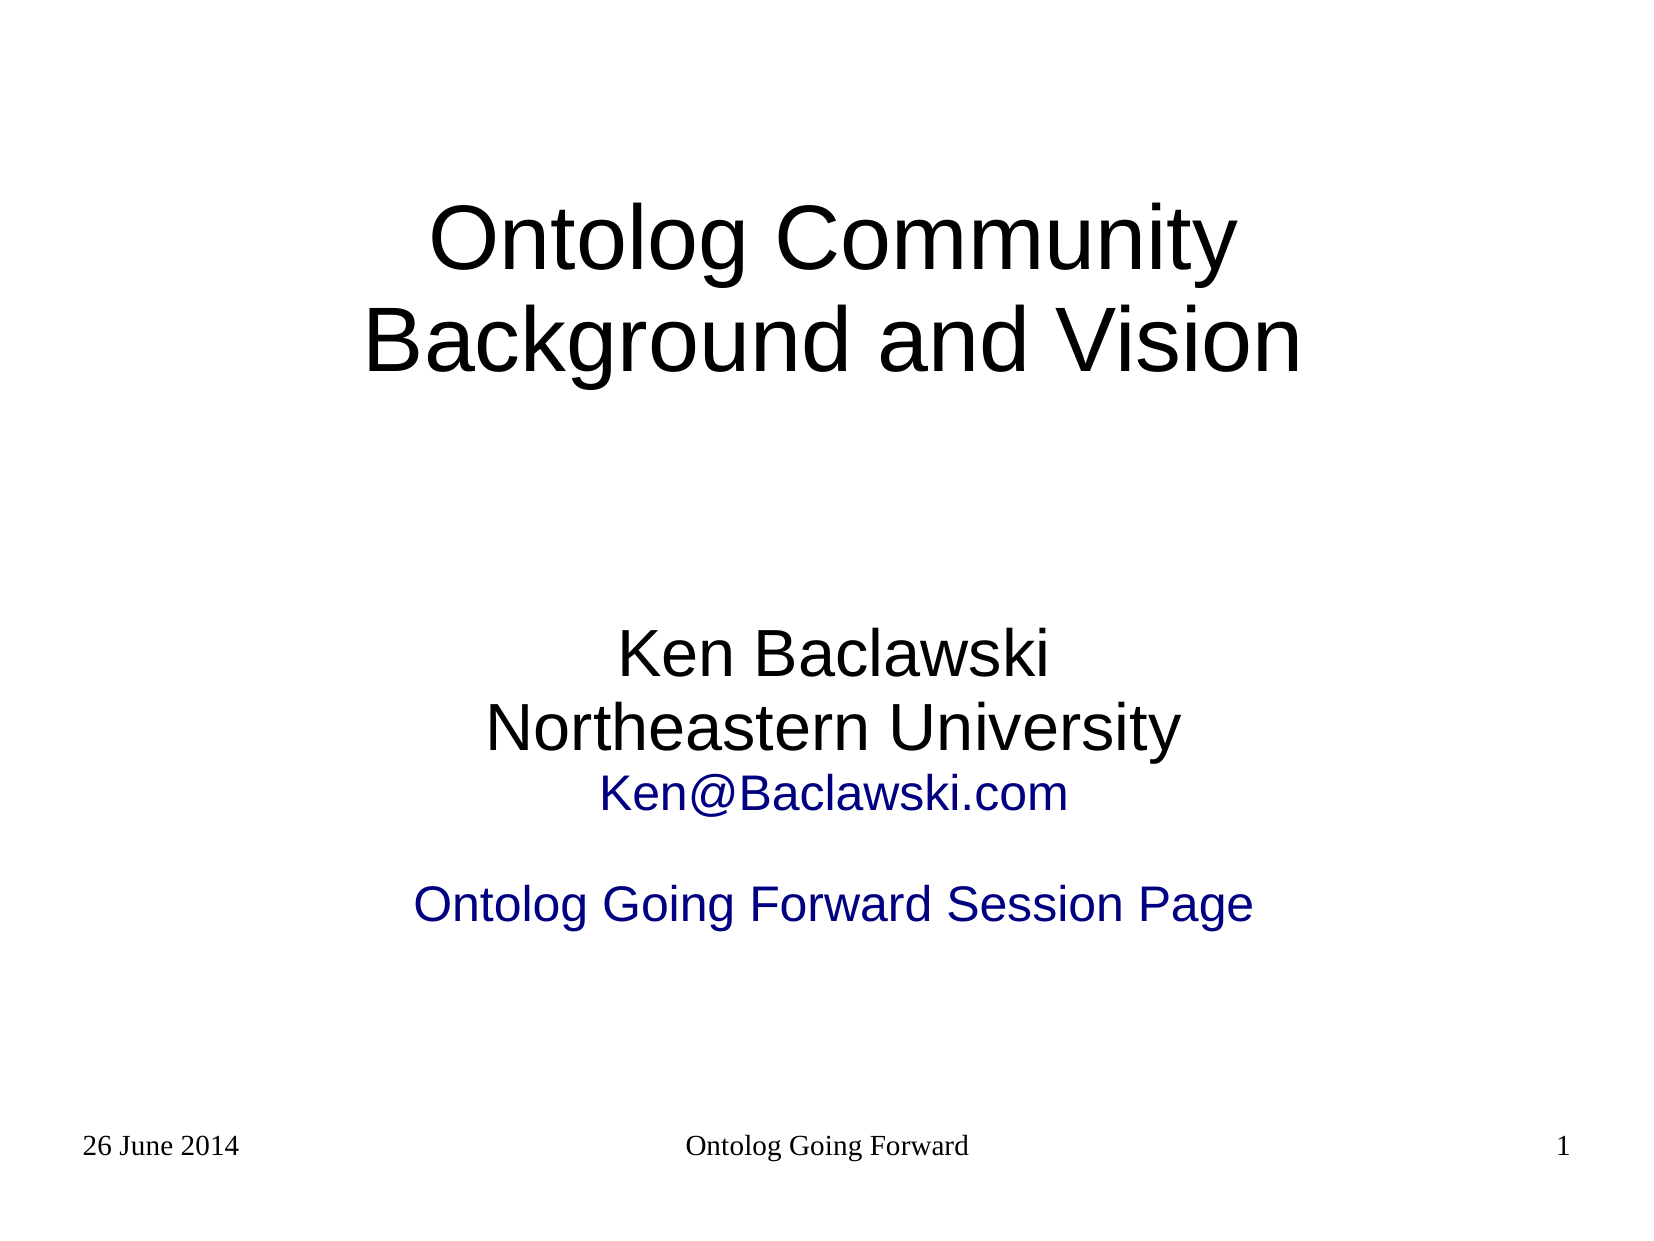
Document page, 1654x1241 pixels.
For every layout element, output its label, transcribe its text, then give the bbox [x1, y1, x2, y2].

subtitle Ontolog Community Background and Vision Ken Baclawski Northeastern University Ken@Baclawski.com Ontolog Going Forward Session Page [90, 135, 1579, 1096]
